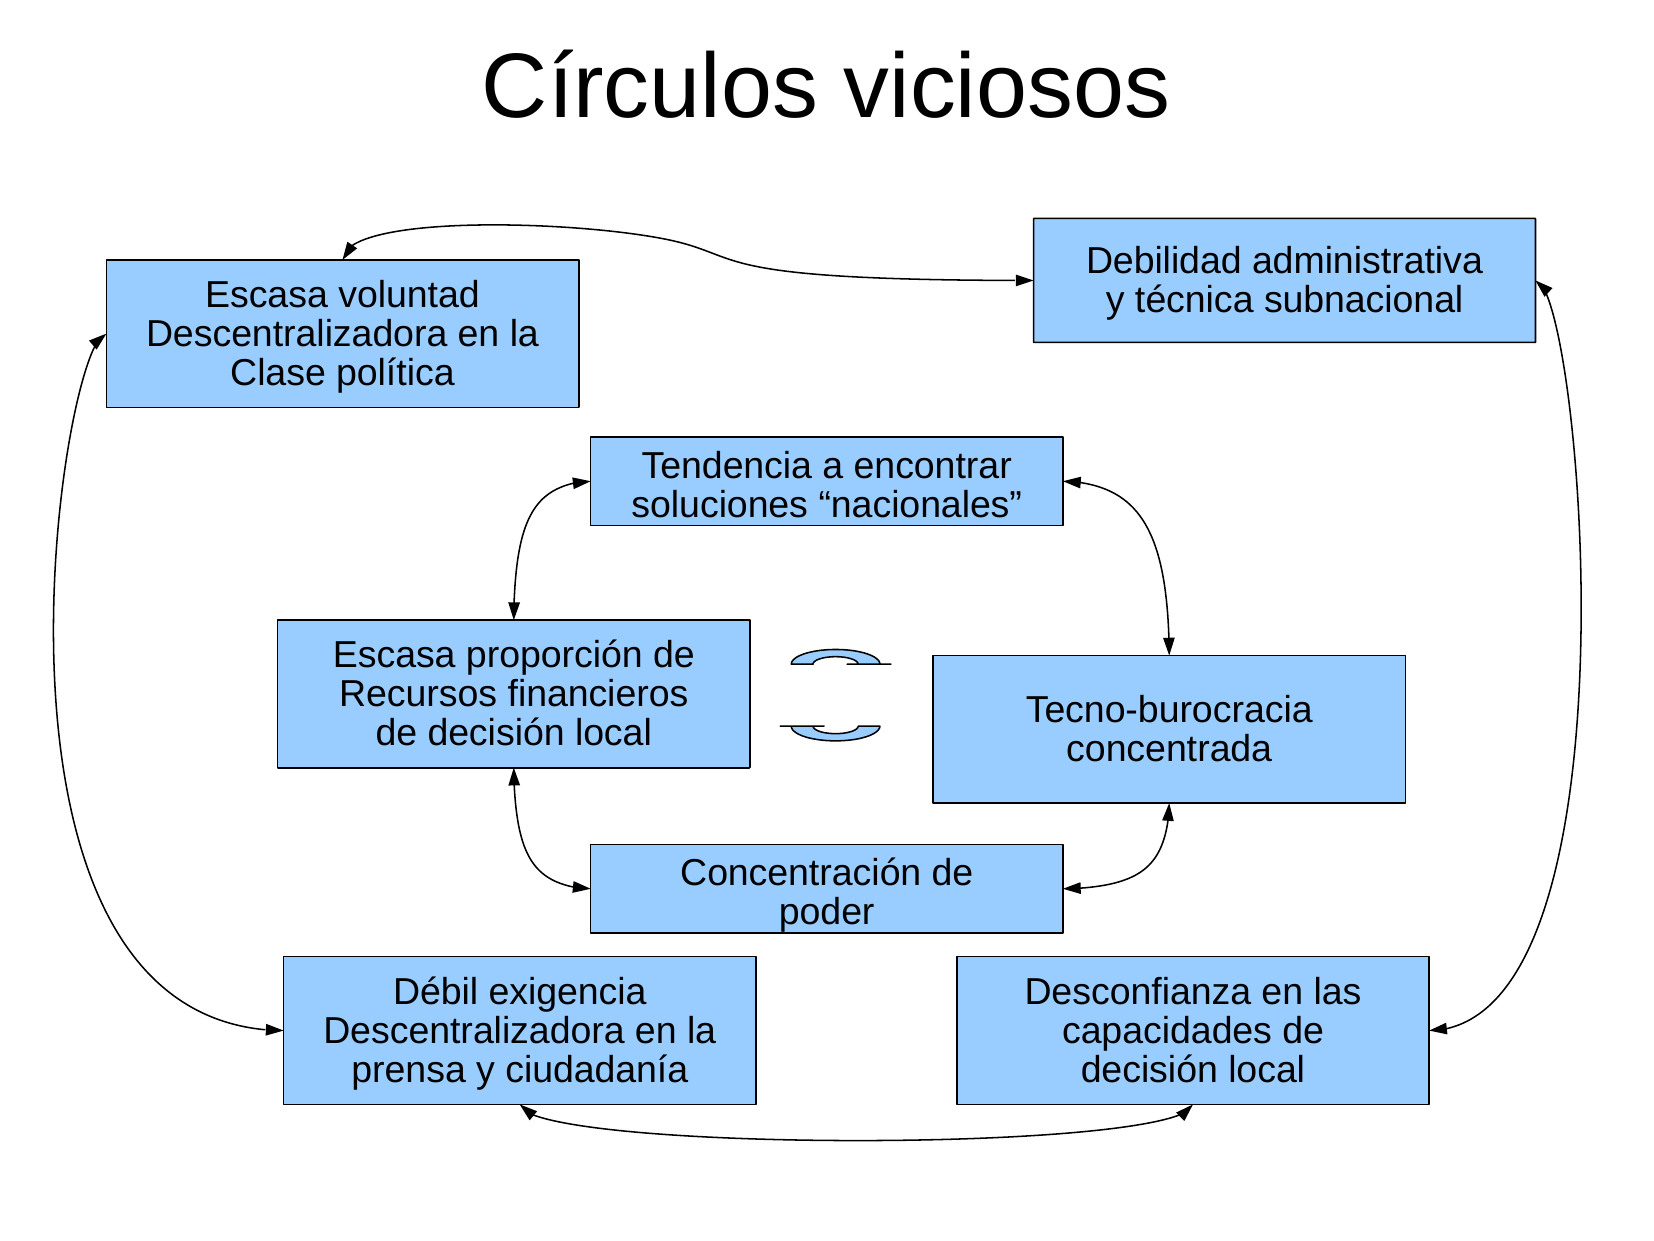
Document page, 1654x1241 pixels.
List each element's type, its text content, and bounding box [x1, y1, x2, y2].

text_box Desconfianza en las capacidades de decisión local [956, 956, 1430, 1105]
title Círculos viciosos [82, 29, 1571, 139]
text_box [791, 649, 891, 665]
text_box Concentración de poder [590, 844, 1063, 934]
text_box Debilidad administrativa y técnica subnacional [1033, 218, 1536, 343]
text_box Tendencia a encontrar soluciones “nacionales” [590, 436, 1063, 526]
text_box [780, 726, 880, 741]
text_box Tecno-burocracia concentrada [933, 655, 1406, 804]
text_box Escasa voluntad Descentralizadora en la Clase política [106, 259, 579, 408]
text_box Escasa proporción de Recursos financieros de decisión local [277, 620, 751, 768]
text_box Débil exigencia Descentralizadora en la prensa y ciudadanía [283, 956, 756, 1105]
